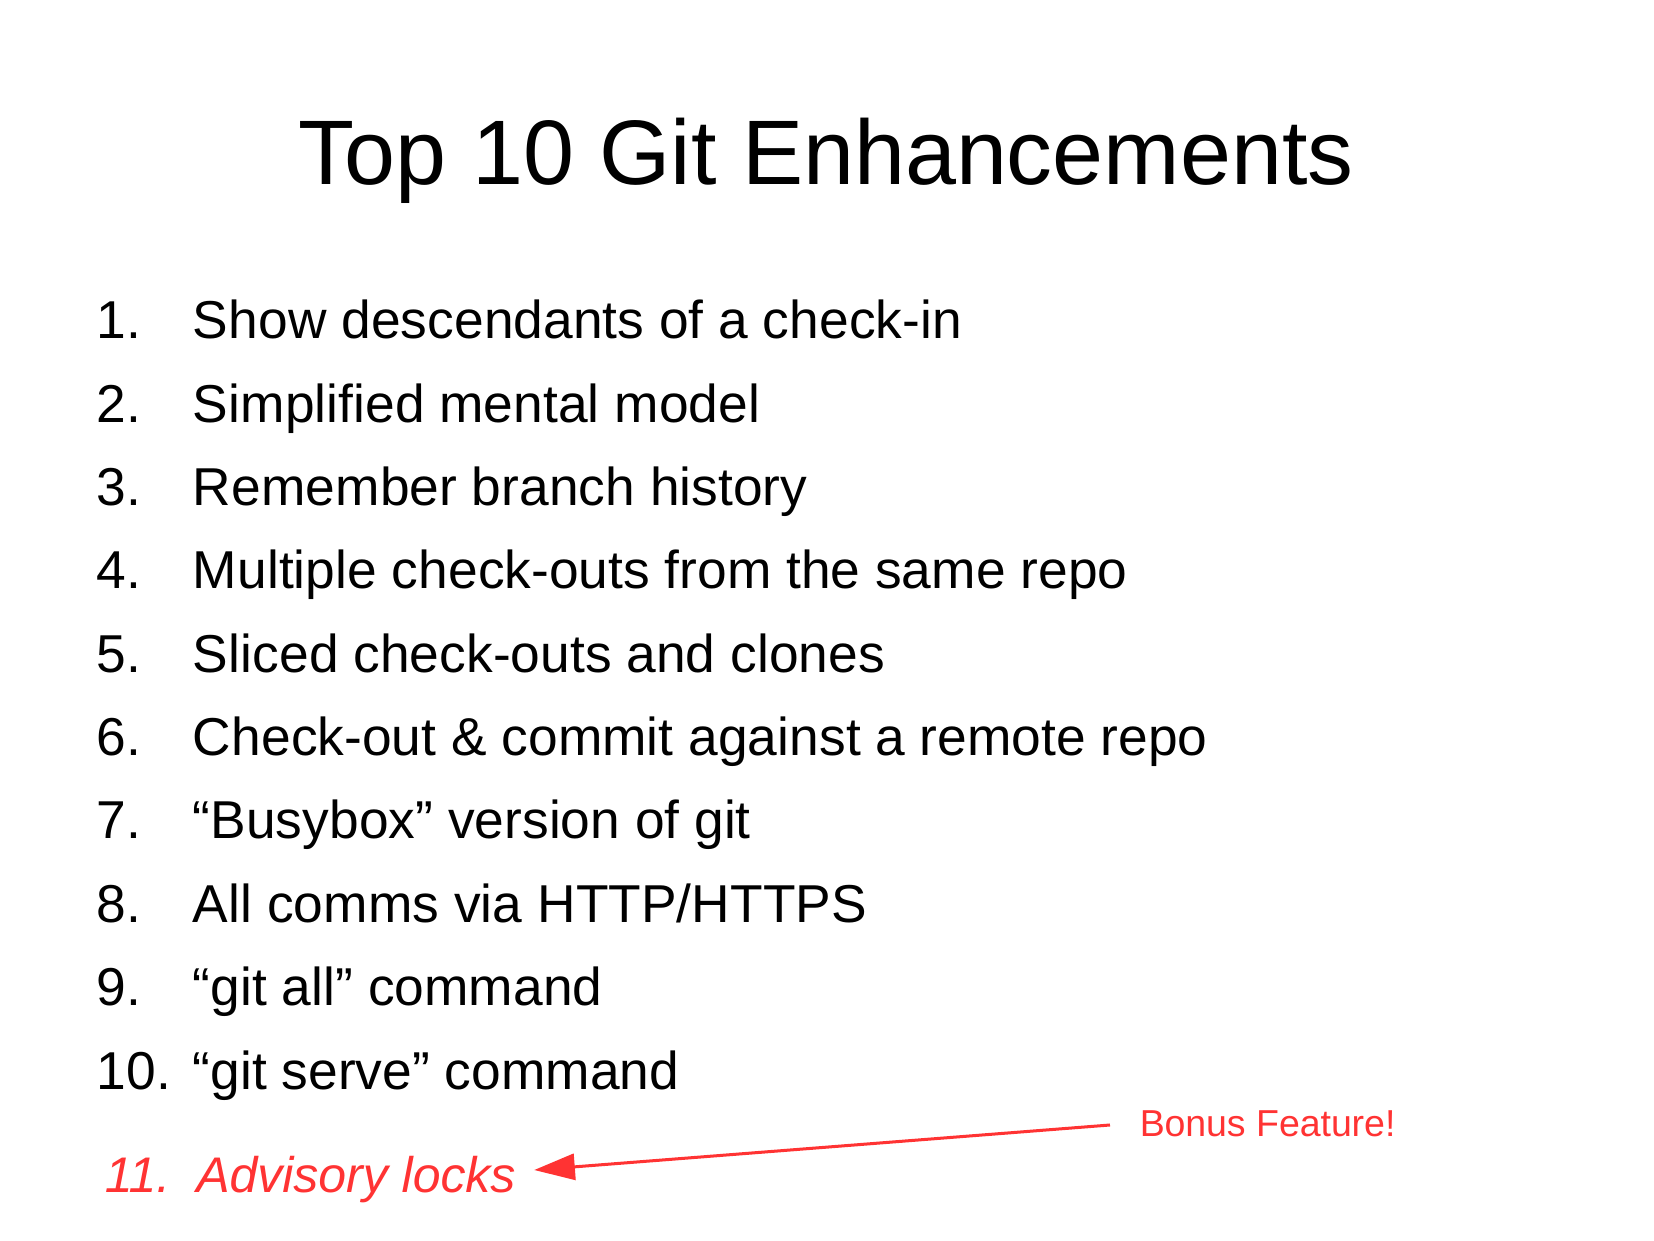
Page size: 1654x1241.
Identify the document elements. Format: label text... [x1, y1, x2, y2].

text_box 11. Advisory locks [90, 1140, 535, 1212]
text_box Bonus Feature! [1125, 1095, 1411, 1152]
title Top 10 Git Enhancements [82, 49, 1571, 257]
list Show descendants of a check-in Simplified mental model Remember branch history Multiple check-outs from the same repo Sliced check-outs and clones Check-out & commit against a remote repo “Busybox” version of git All comms via HTTP/HTTPS “git all” command “git serve” command [82, 290, 1571, 1109]
